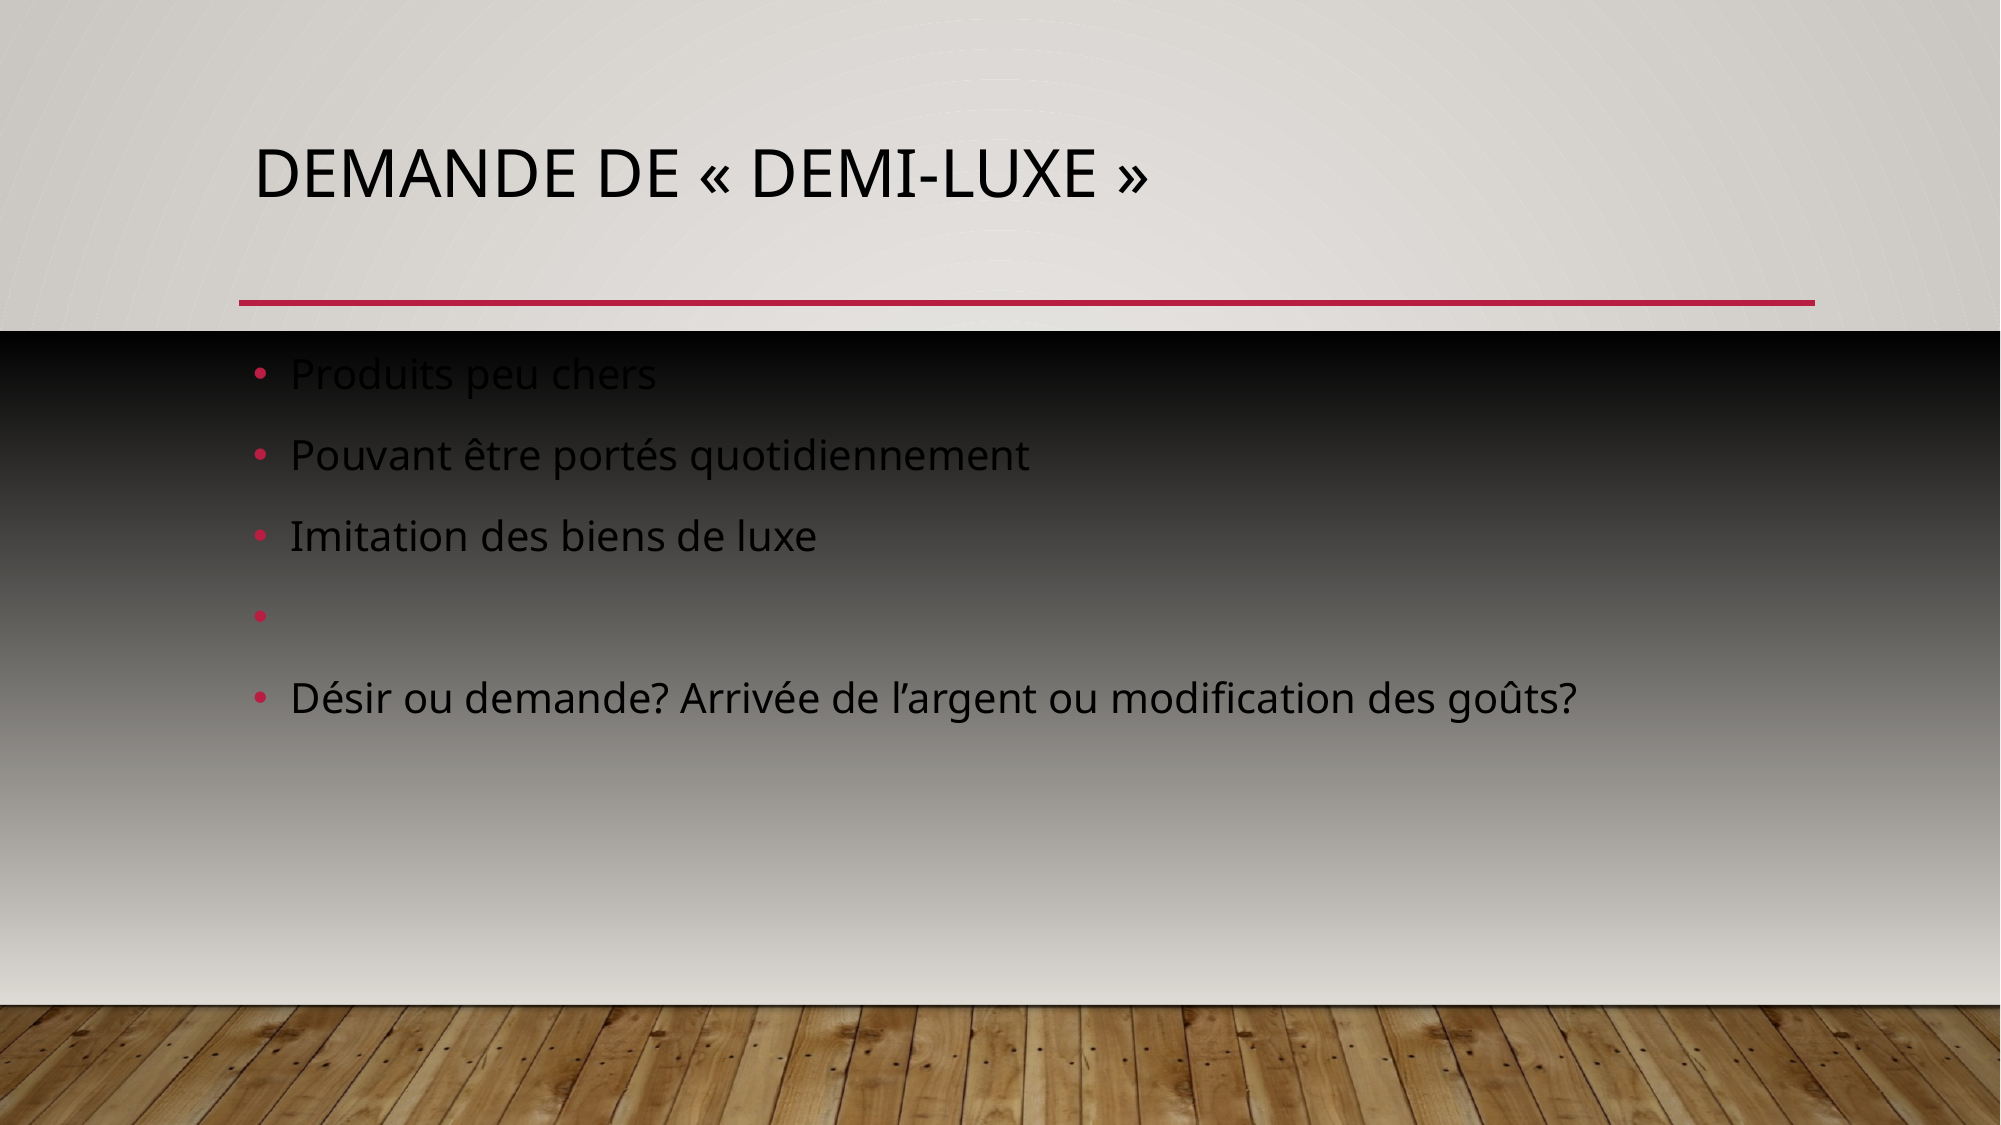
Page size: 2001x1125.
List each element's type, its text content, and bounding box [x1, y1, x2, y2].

list Produits peu chers Pouvant être portés quotidiennement Imitation des biens de luxe Désir ou demande? Arrivée de l’argent ou modification des goûts? [238, 330, 1814, 897]
title Demande de « demi-luxe » [238, 131, 1814, 305]
